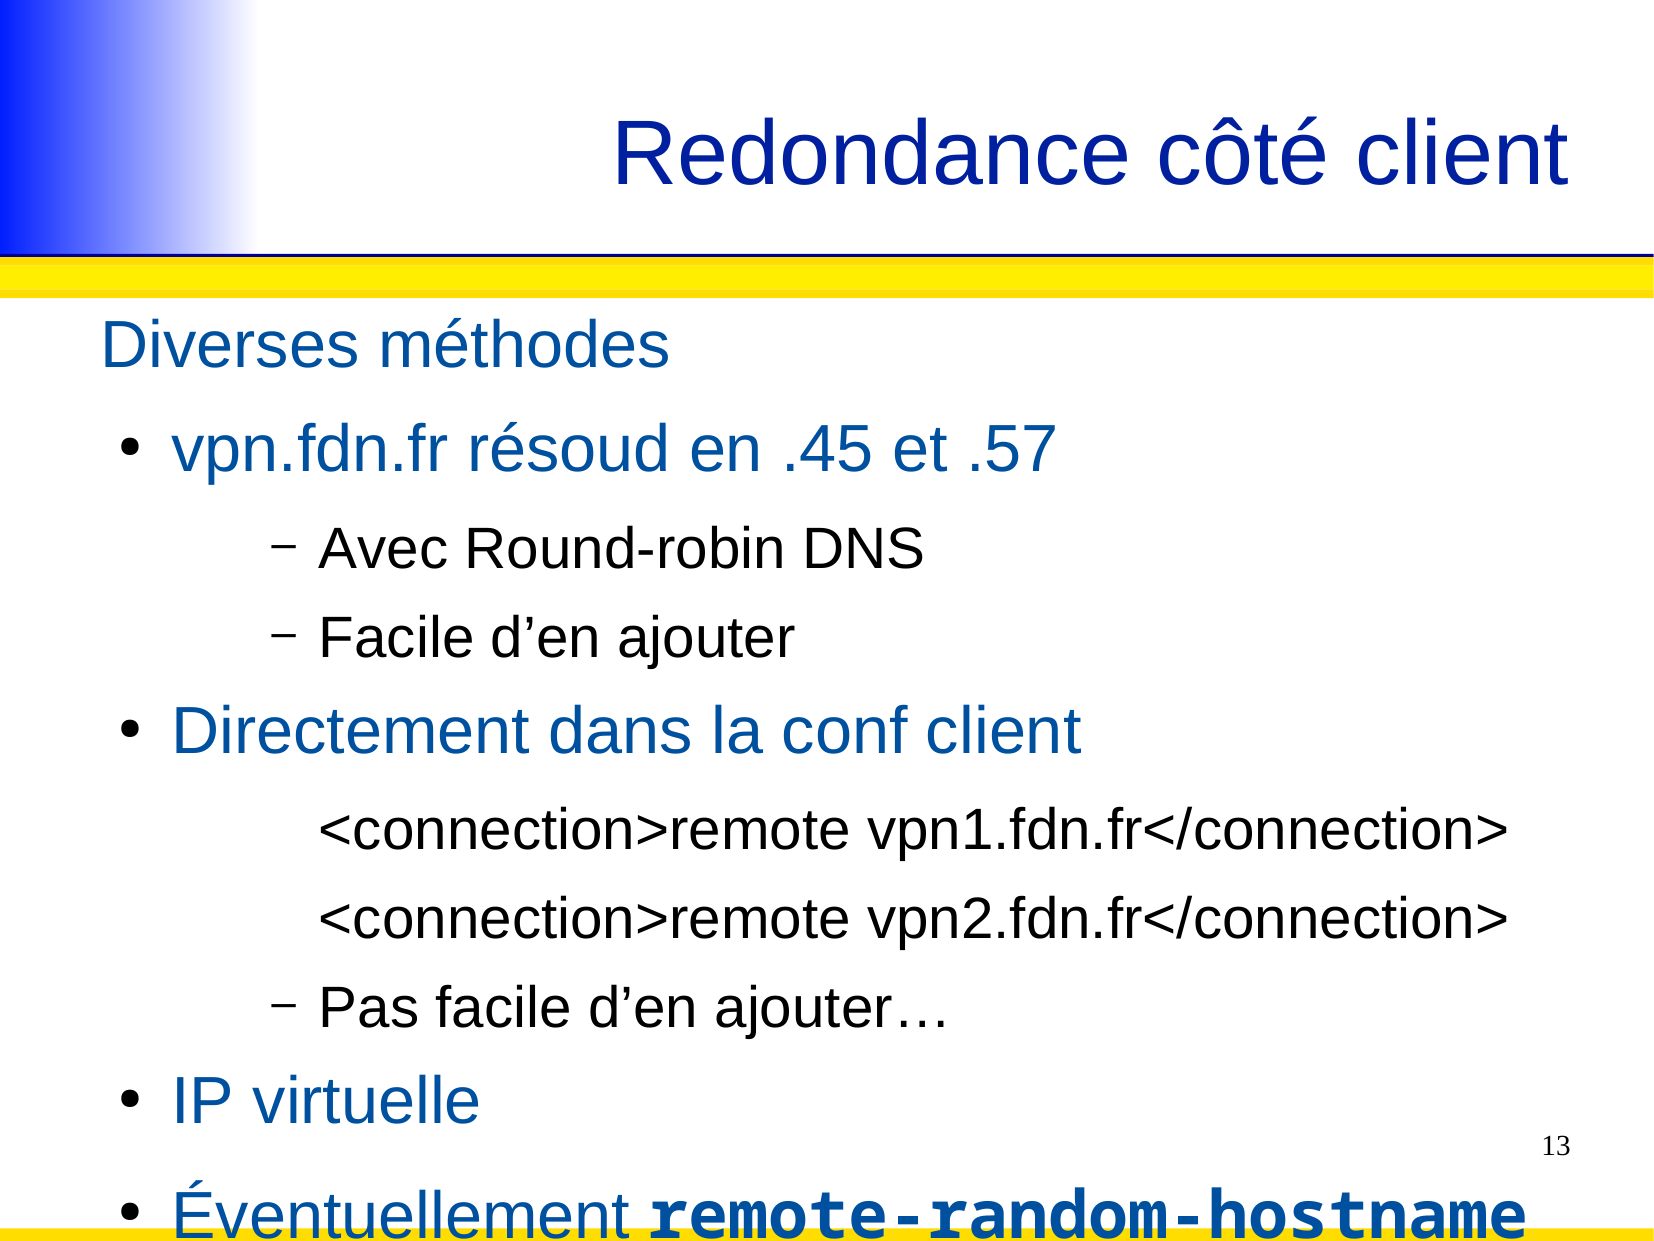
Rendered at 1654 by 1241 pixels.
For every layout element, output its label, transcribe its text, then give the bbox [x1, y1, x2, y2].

list Diverses méthodes vpn.fdn.fr résoud en .45 et .57 Avec Round-robin DNS Facile d’en ajouter Directement dans la conf client <connection>remote vpn1.fdn.fr</connection> <connection>remote vpn2.fdn.fr</connection> Pas facile d’en ajouter… IP virtuelle Éventuellement remote-random-hostname [82, 307, 1571, 1241]
title Redondance côté client [372, 49, 1571, 257]
